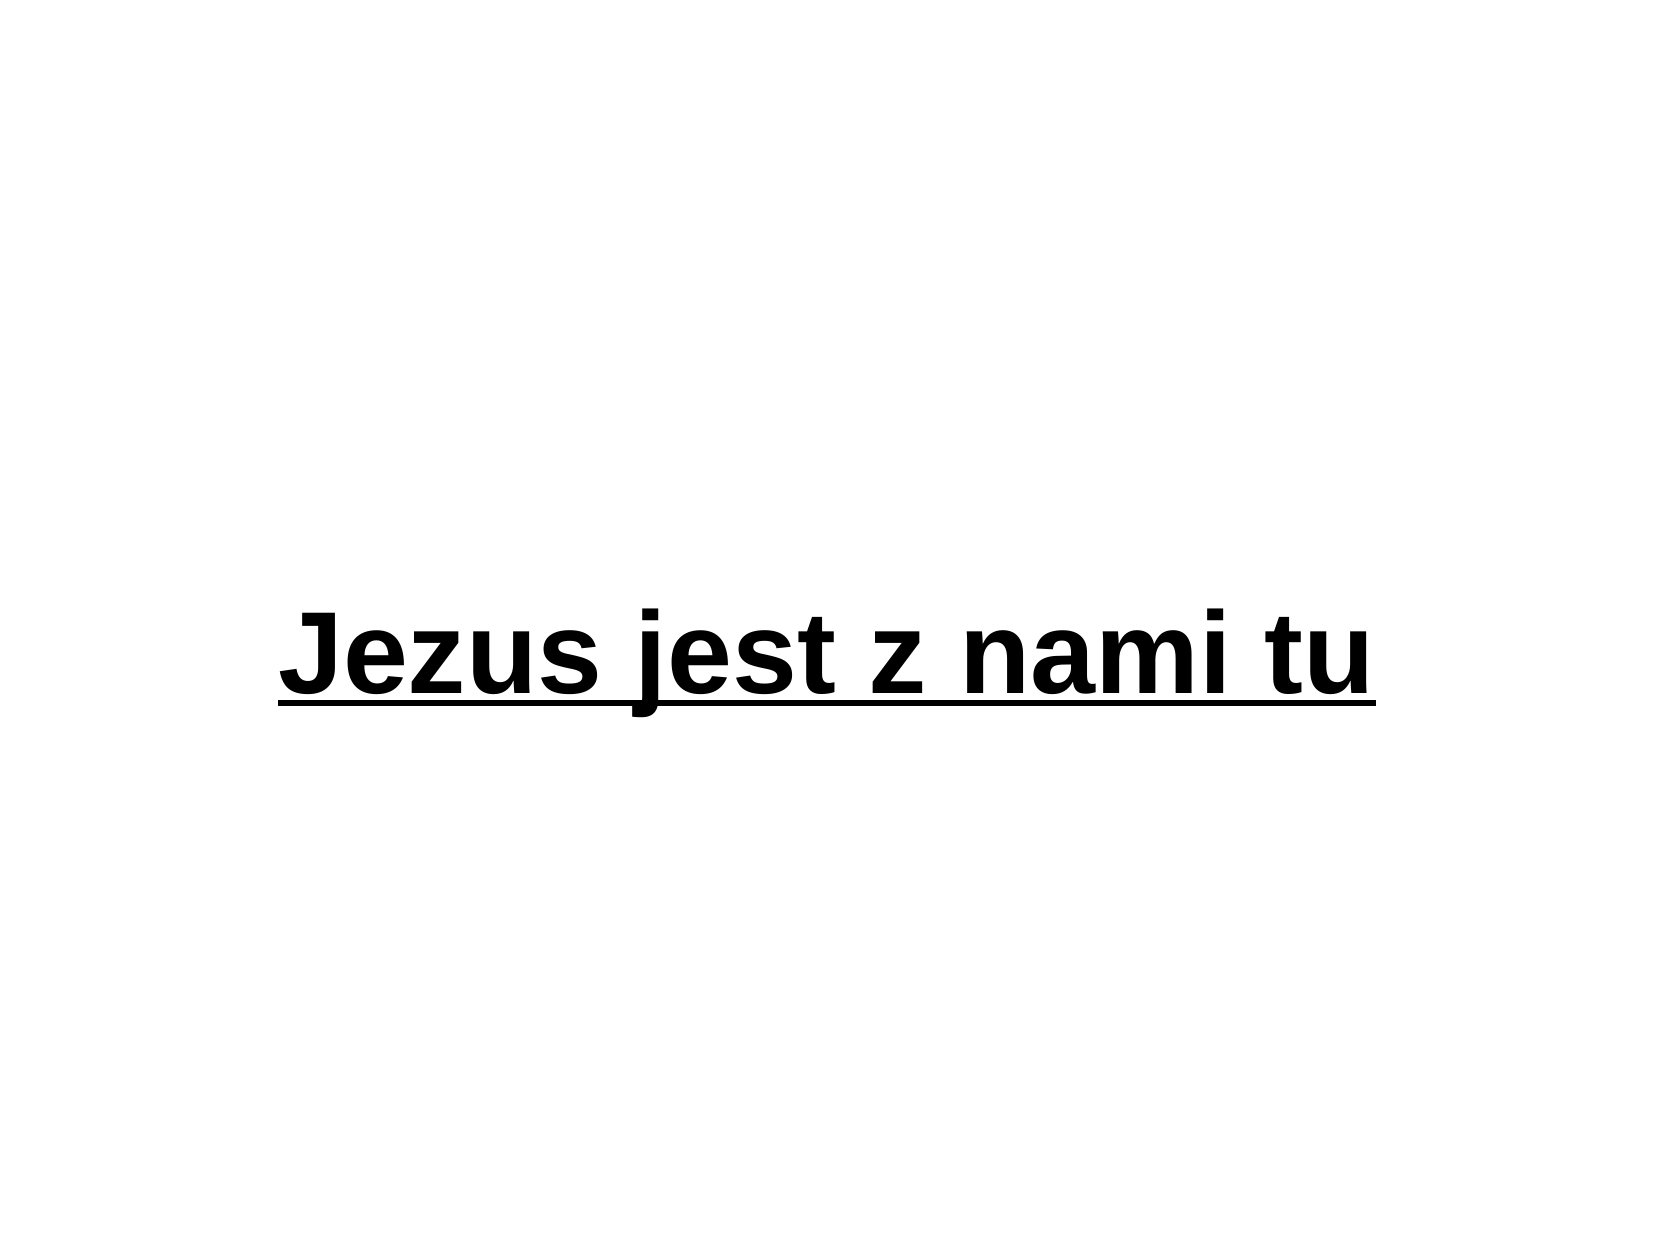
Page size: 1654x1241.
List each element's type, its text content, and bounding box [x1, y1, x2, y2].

subtitle Jezus jest z nami tu [0, 0, 1654, 1241]
